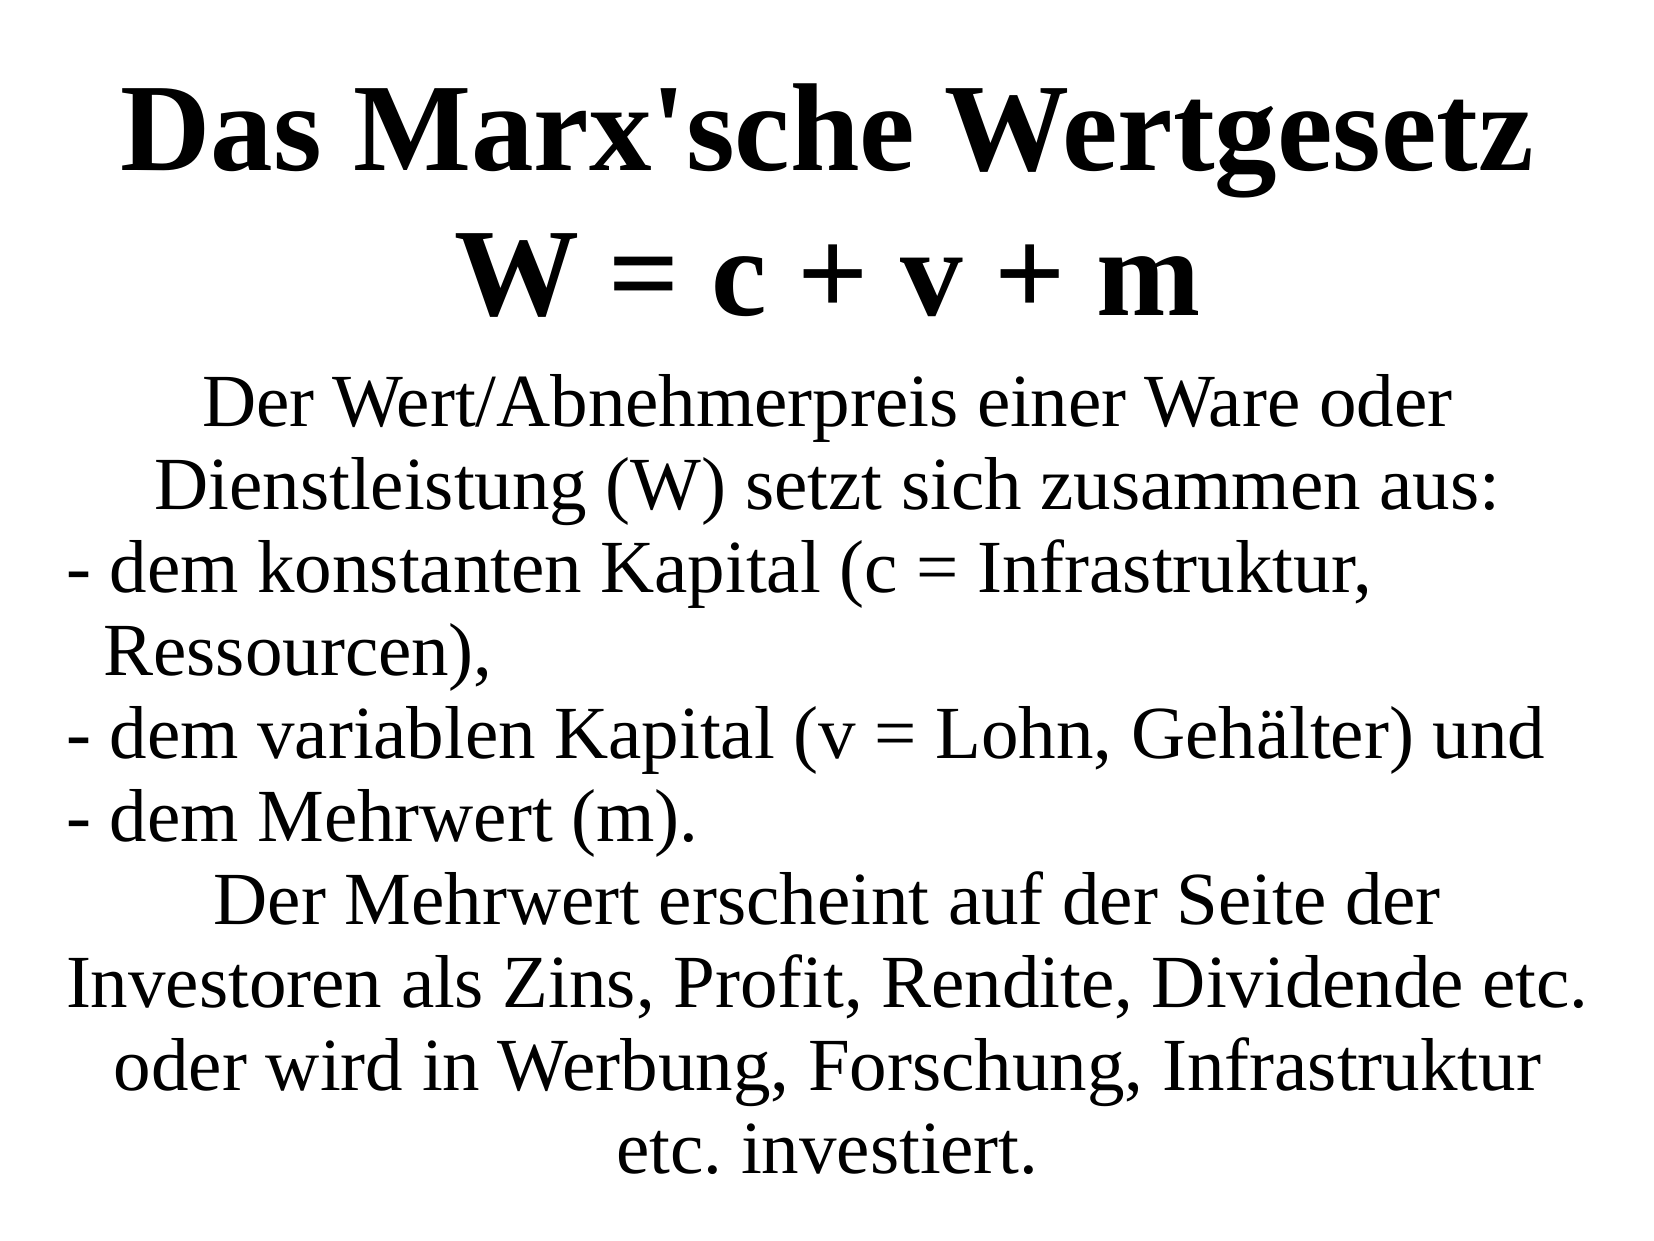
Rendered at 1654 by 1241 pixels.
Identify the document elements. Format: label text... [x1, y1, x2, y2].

text_box Das Marx'sche Wertgesetz W = c + v + m Der Wert/Abnehmerpreis einer Ware oder Dienstleistung (W) setzt sich zusammen aus: - dem konstanten Kapital (c = Infrastruktur, Ressourcen), - dem variablen Kapital (v = Lohn, Gehälter) und - dem Mehrwert (m). Der Mehrwert erscheint auf der Seite der Investoren als Zins, Profit, Rendite, Dividende etc. oder wird in Werbung, Forschung, Infrastruktur etc. investiert. [51, 52, 1608, 1198]
